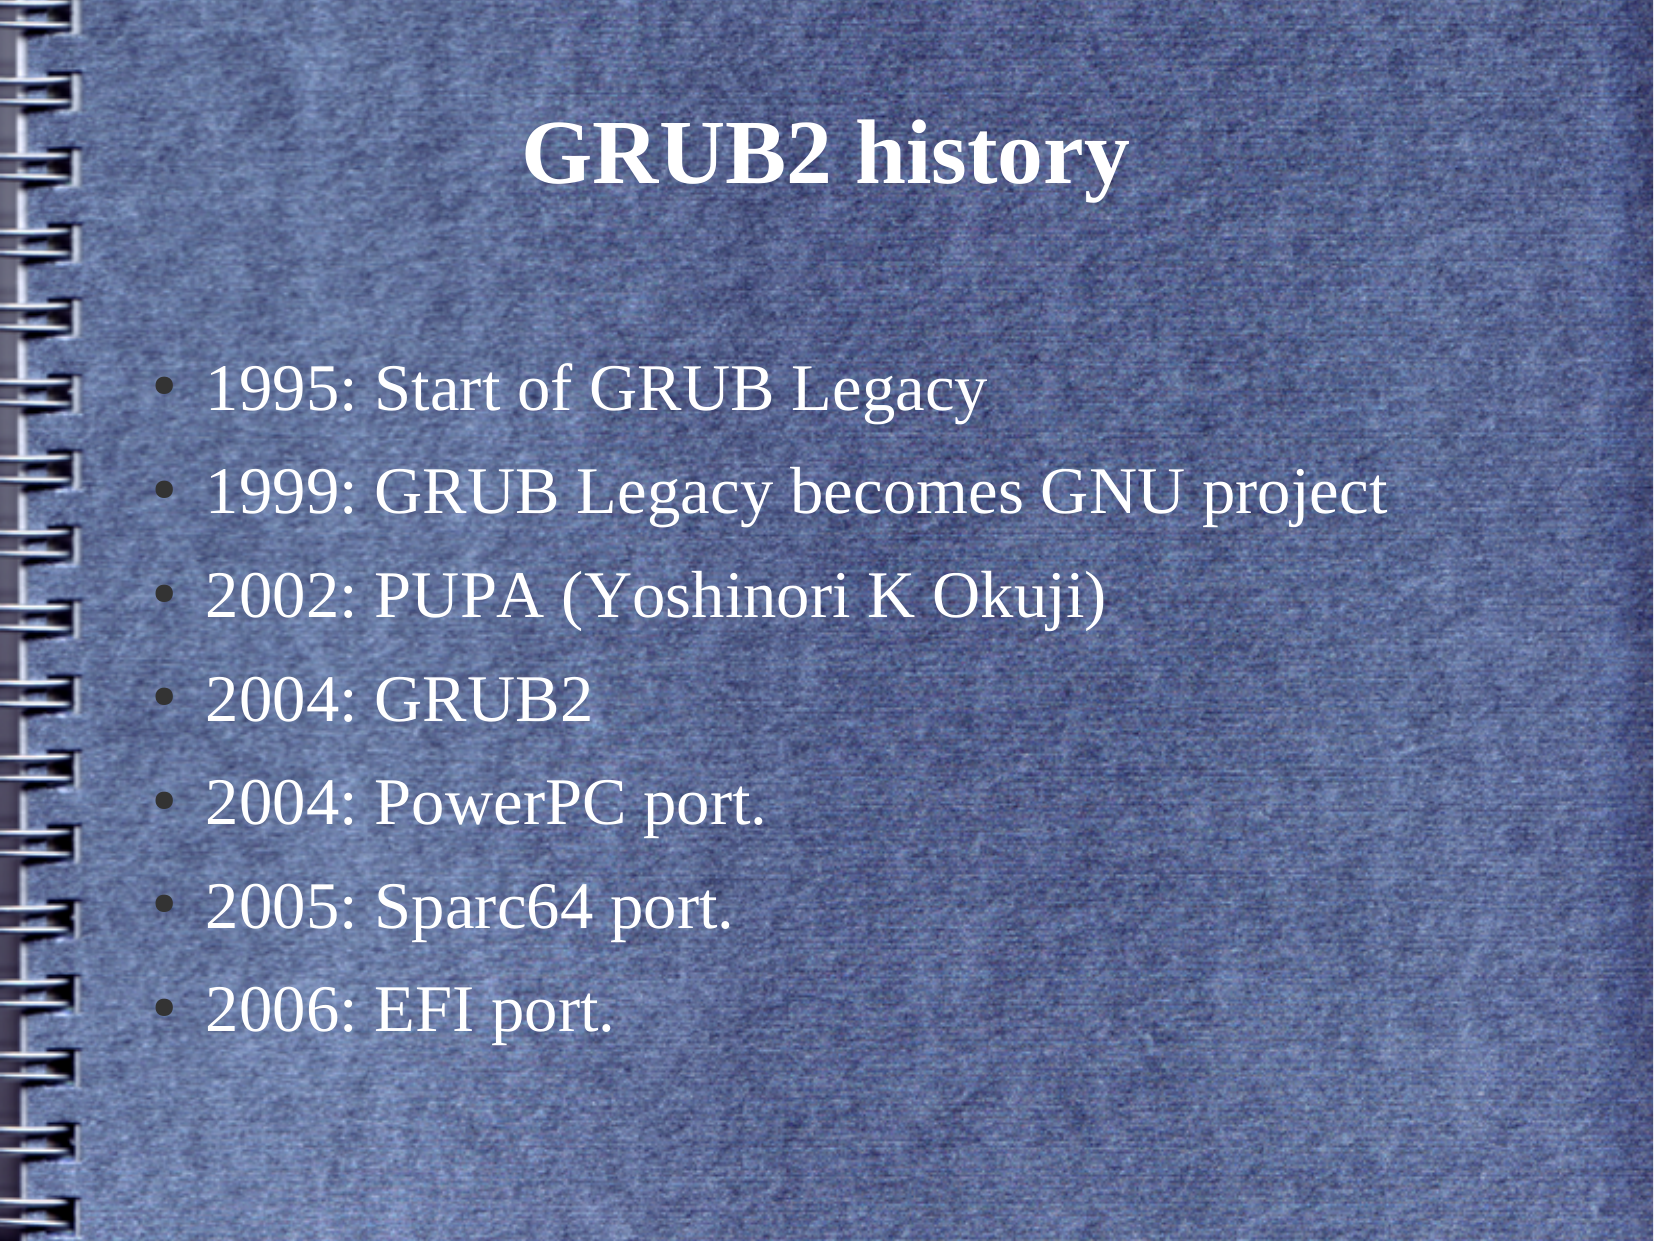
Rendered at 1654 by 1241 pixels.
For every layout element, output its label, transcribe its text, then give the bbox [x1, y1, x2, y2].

list 1995: Start of GRUB Legacy 1999: GRUB Legacy becomes GNU project 2002: PUPA (Yoshinori K Okuji) 2004: GRUB2 2004: PowerPC port. 2005: Sparc64 port. 2006: EFI port. [134, 350, 1516, 1150]
picture [0, 0, 1654, 1241]
title GRUB2 history [82, 49, 1571, 257]
